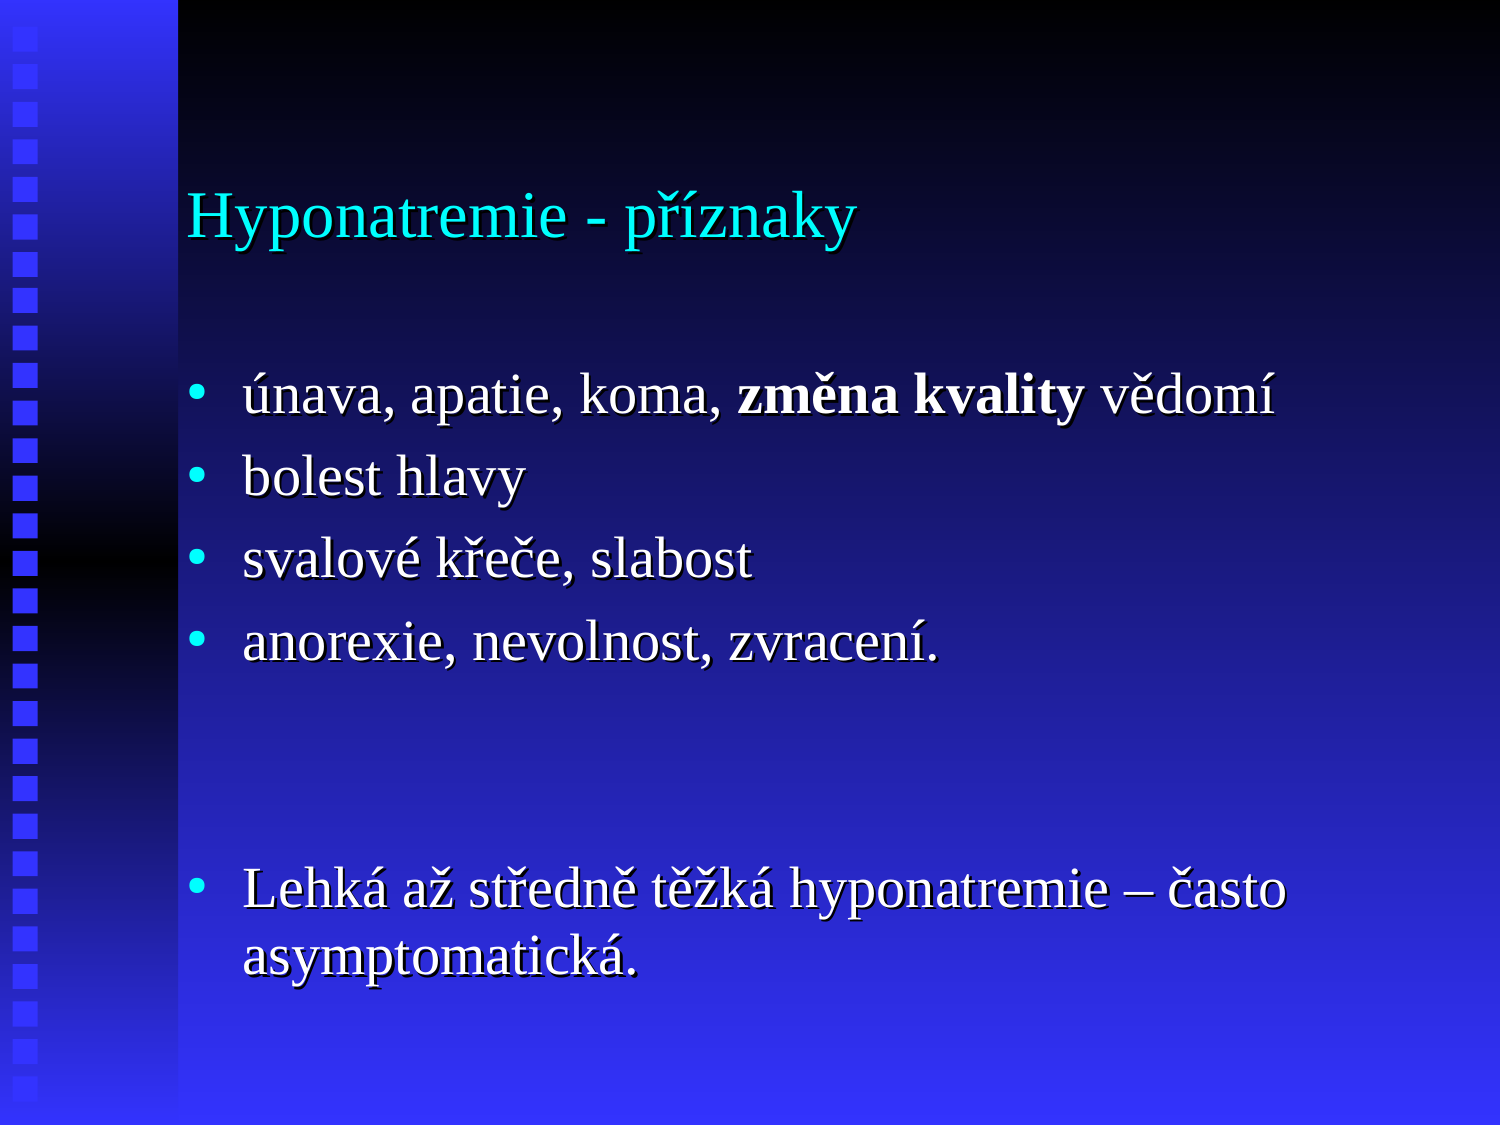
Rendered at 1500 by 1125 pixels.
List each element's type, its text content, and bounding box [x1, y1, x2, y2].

title Hyponatremie - příznaky [186, 110, 1500, 317]
list únava, apatie, koma, změna kvality vědomí bolest hlavy svalové křeče, slabost anorexie, nevolnost, zvracení. Lehká až středně těžká hyponatremie – často asymptomatická. [186, 358, 1500, 1103]
